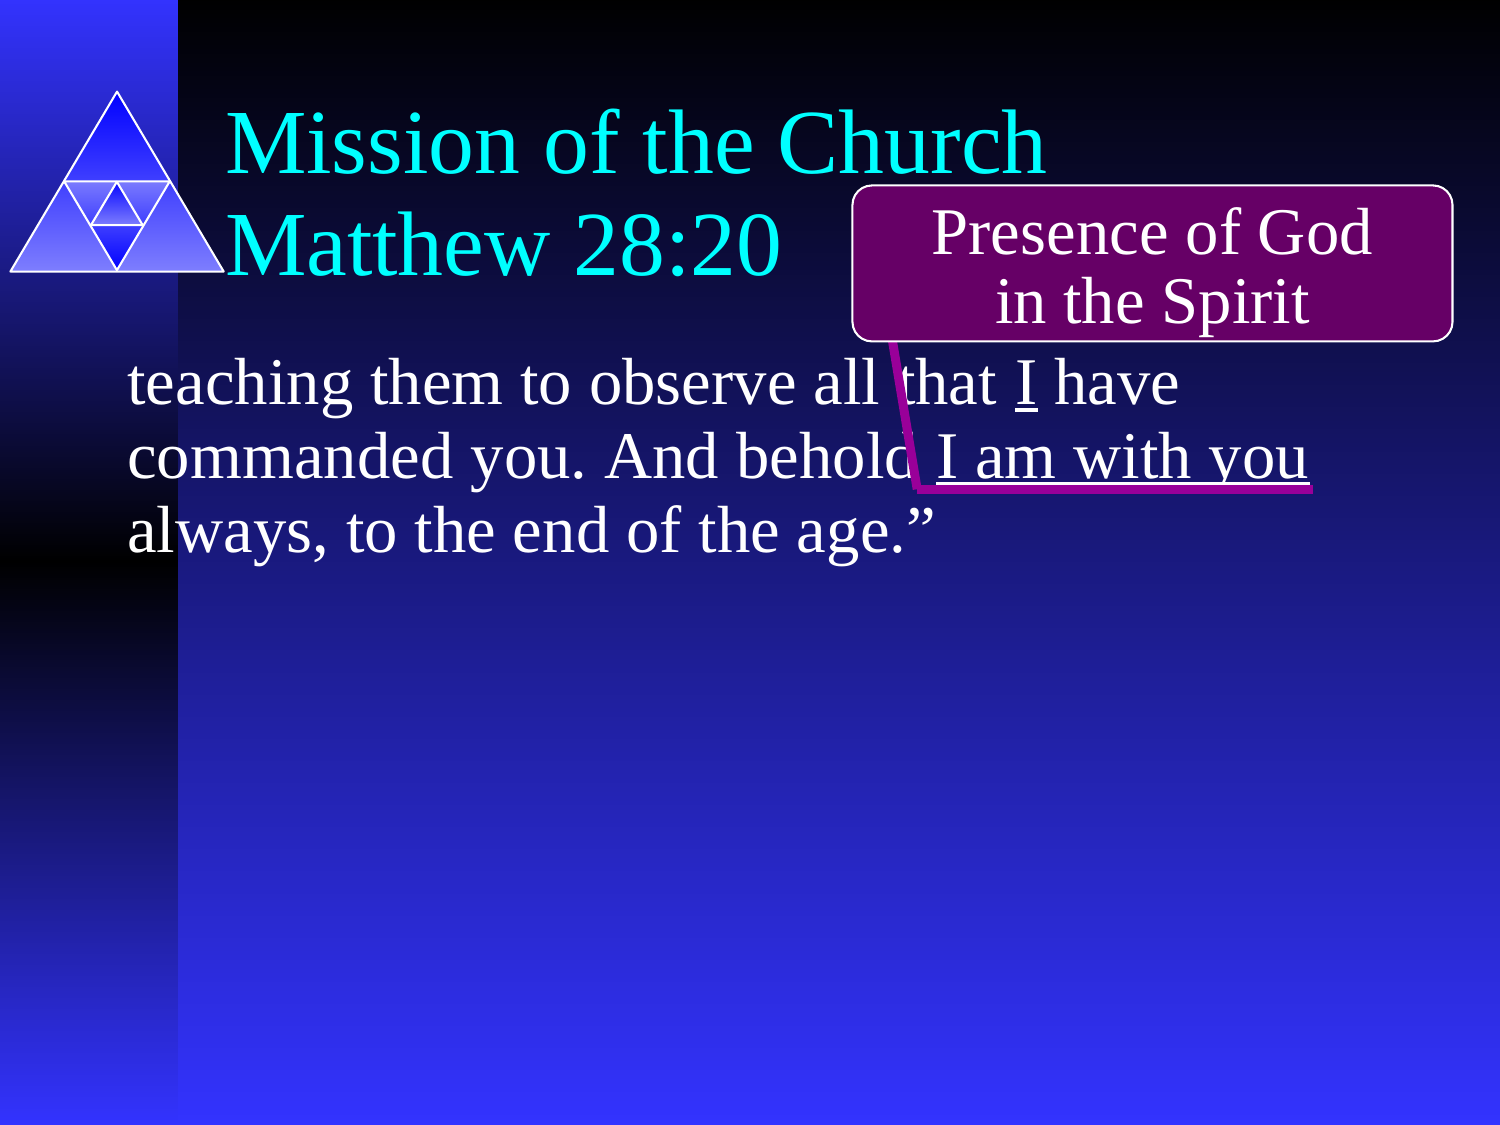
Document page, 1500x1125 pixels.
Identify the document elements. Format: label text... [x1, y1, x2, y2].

text_box [852, 185, 1453, 342]
text_box Presence of God in the Spirit [862, 191, 1443, 336]
title Mission of the Church Matthew 28:20 [225, 91, 1463, 296]
text_box teaching them to observe all that I have commanded you. And behold I am with you always, to the end of the age.” [112, 337, 1388, 805]
